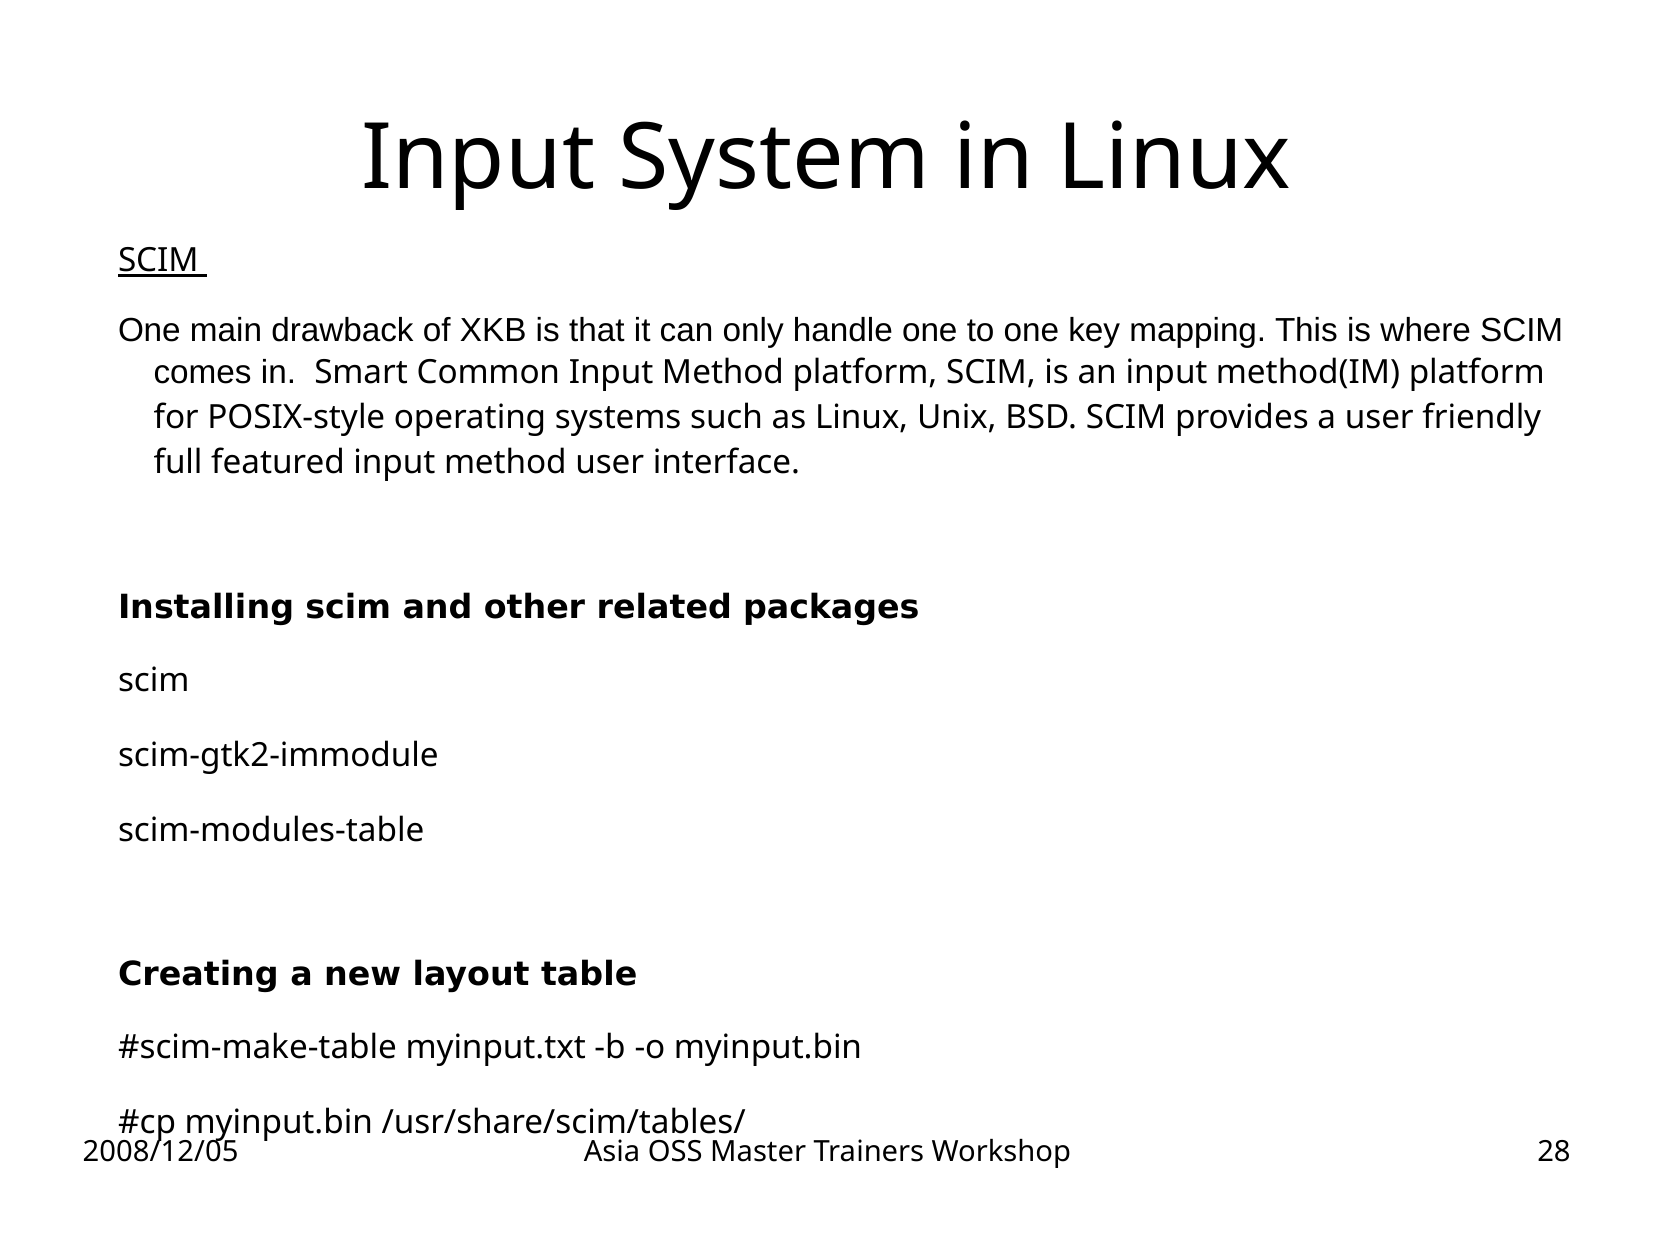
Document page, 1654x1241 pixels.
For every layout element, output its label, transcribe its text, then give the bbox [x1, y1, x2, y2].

list SCIM One main drawback of XKB is that it can only handle one to one key mapping. This is where SCIM comes in. Smart Common Input Method platform, SCIM, is an input method(IM) platform for POSIX-style operating systems such as Linux, Unix, BSD. SCIM provides a user friendly full featured input method user interface. Installing scim and other related packages scim scim-gtk2-immodule scim-modules-table Creating a new layout table #scim-make-table myinput.txt -b -o myinput.bin #cp myinput.bin /usr/share/scim/tables/ Installing already available input method data tables: scim-tables-additional [82, 236, 1571, 1241]
title Input System in Linux [82, 49, 1571, 236]
